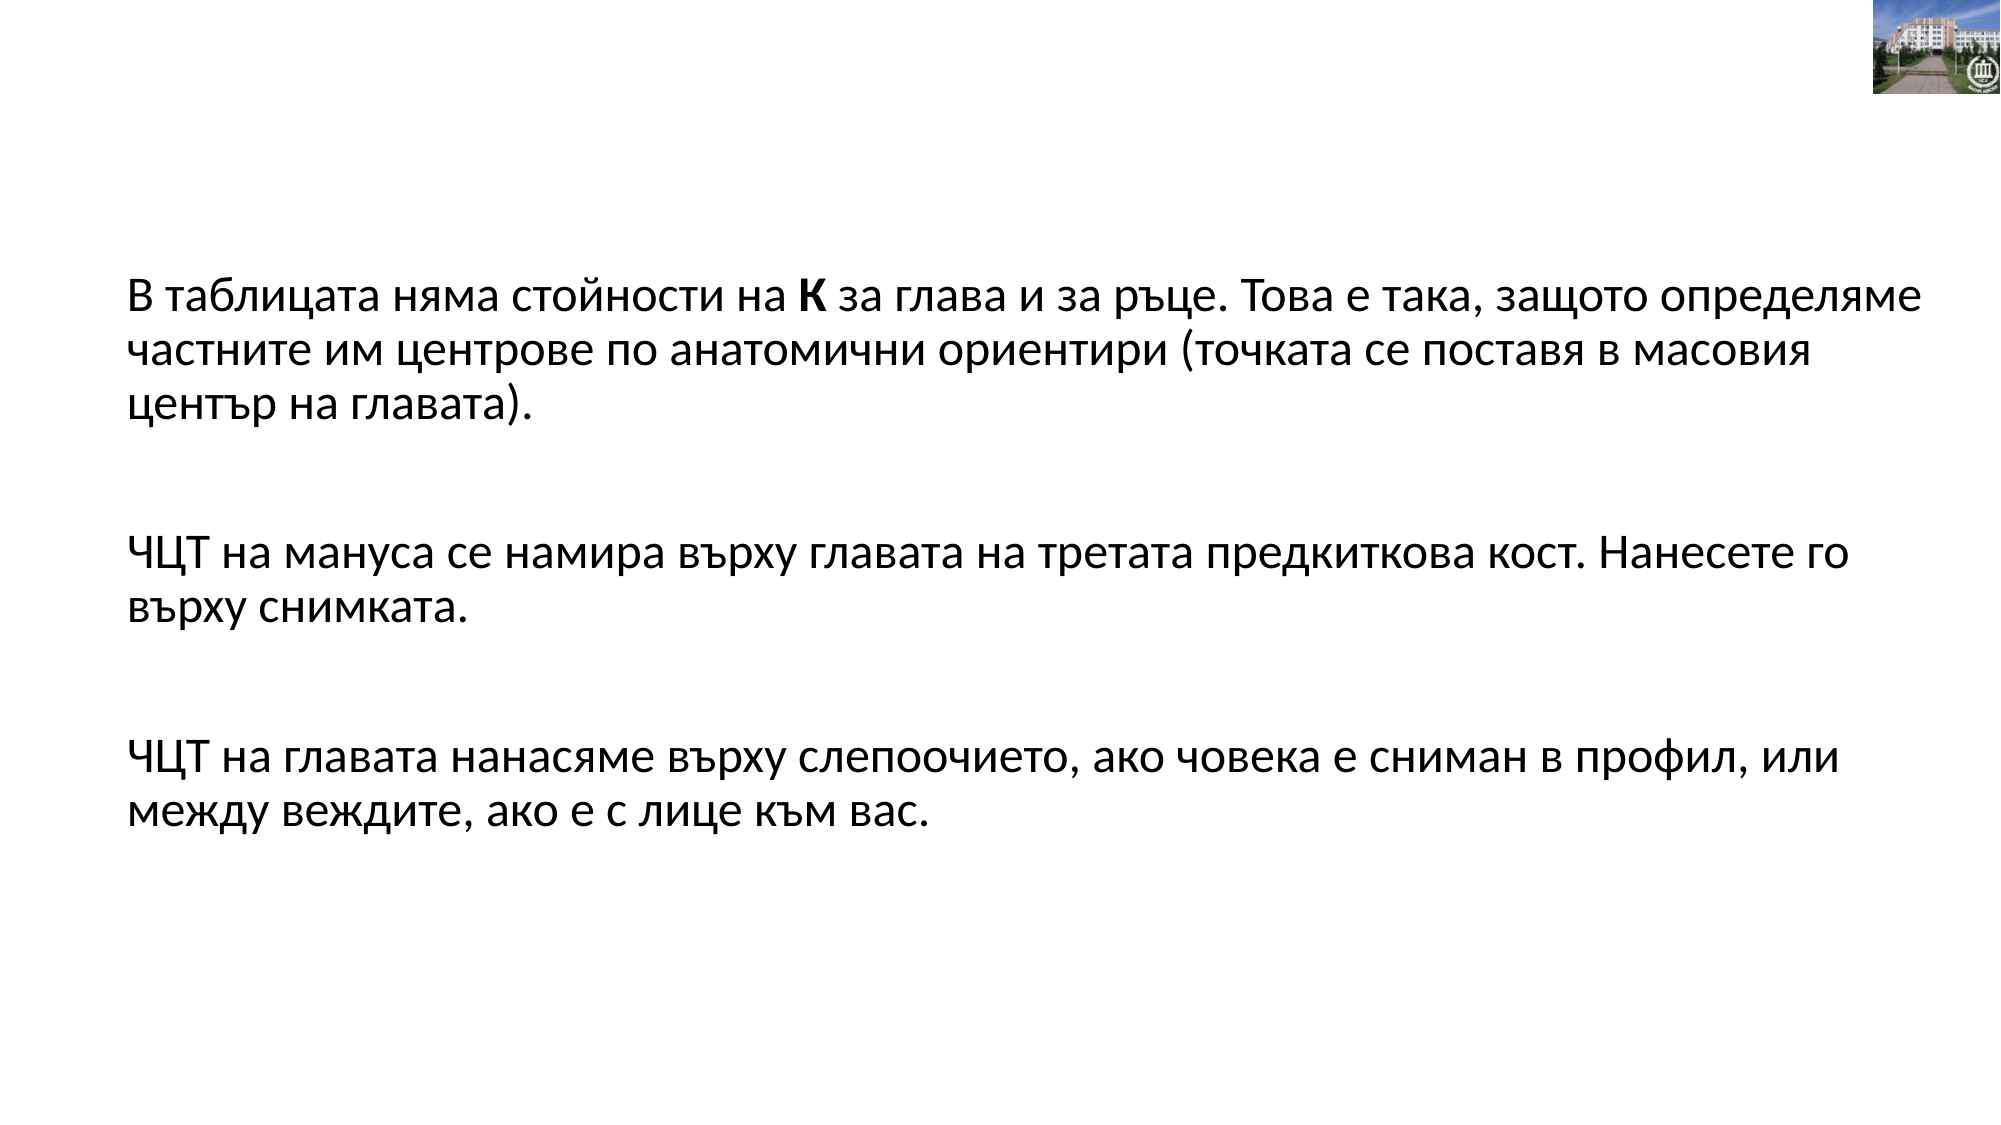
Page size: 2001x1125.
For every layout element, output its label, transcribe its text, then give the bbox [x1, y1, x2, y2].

picture [1873, 0, 2000, 94]
list В таблицата няма стойности на К за глава и за ръце. Това е така, защото определяме частните им центрове по анатомични ориентири (точката се поставя в масовия център на главата). ЧЦТ на мануса се намира върху главата на третата предкиткова кост. Нанесете го върху снимката. ЧЦТ на главата нанасяме върху слепоочието, ако човека е сниман в профил, или между веждите, ако е с лице към вас. [111, 260, 1973, 960]
